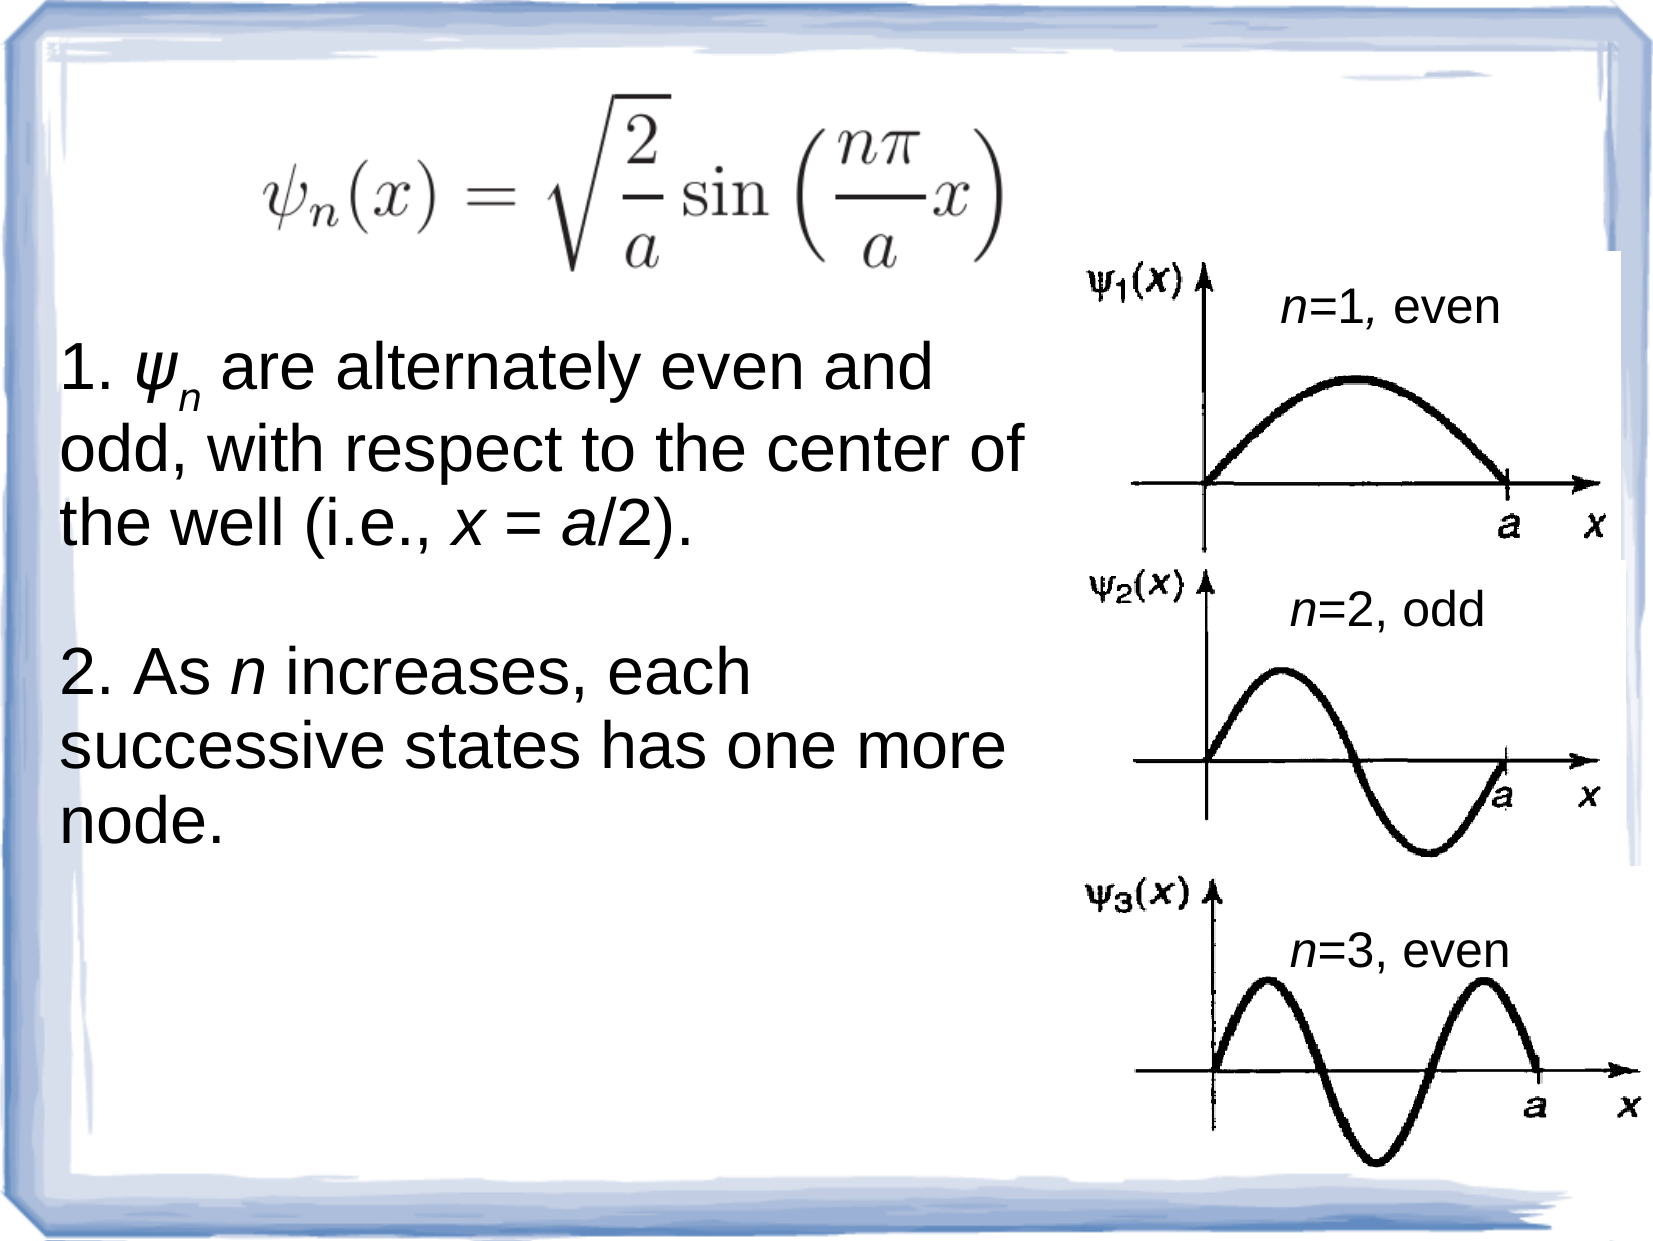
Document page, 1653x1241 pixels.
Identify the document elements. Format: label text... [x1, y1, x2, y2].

text_box n=2, odd [1275, 574, 1591, 646]
picture [0, 0, 1653, 1241]
text_box n=3, even [1275, 915, 1591, 986]
text_box n=1, even [1265, 271, 1581, 342]
text_box 1. ψn are alternately even and odd, with respect to the center of the well (i.e., x = a/2). 2. As n increases, each successive states has one more node. [45, 315, 1070, 1171]
